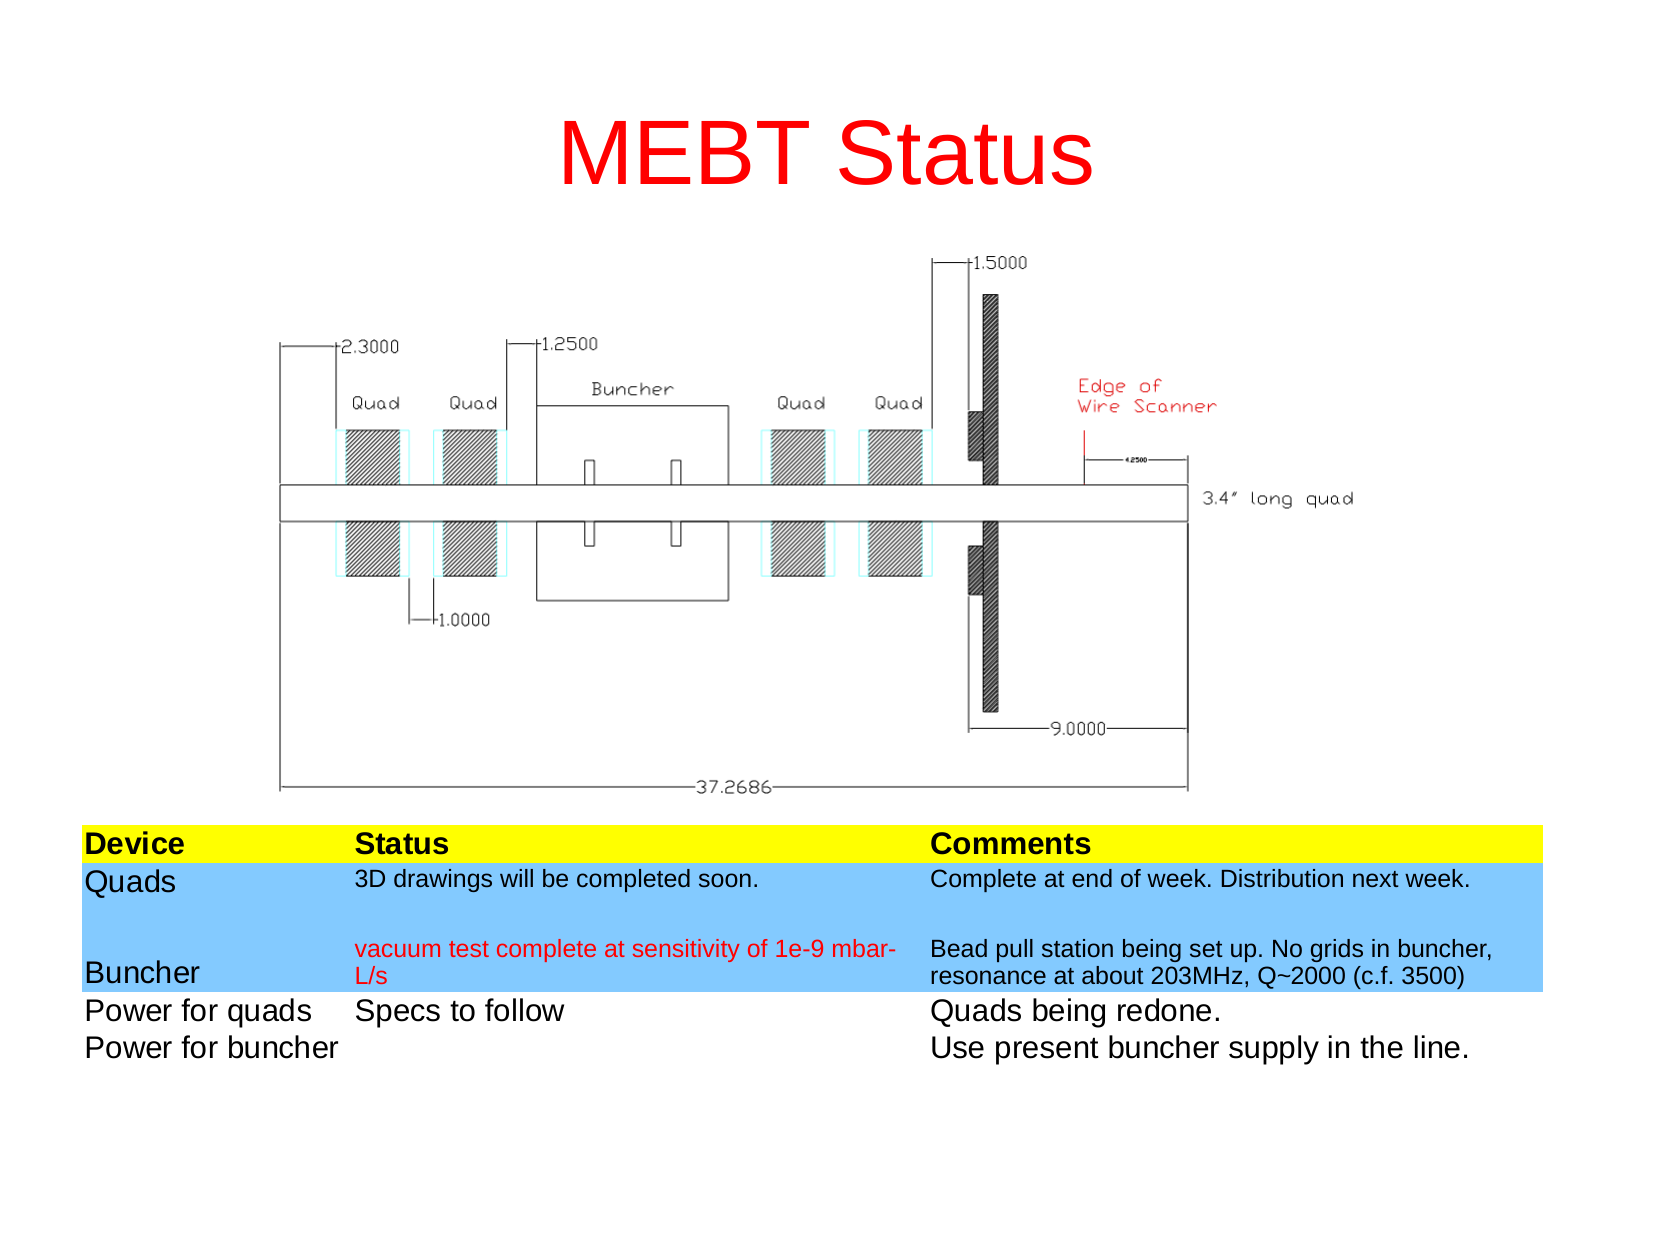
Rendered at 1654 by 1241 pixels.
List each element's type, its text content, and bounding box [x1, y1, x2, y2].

picture [247, 257, 1373, 824]
chart [82, 824, 1545, 1108]
title MEBT Status [82, 49, 1571, 257]
